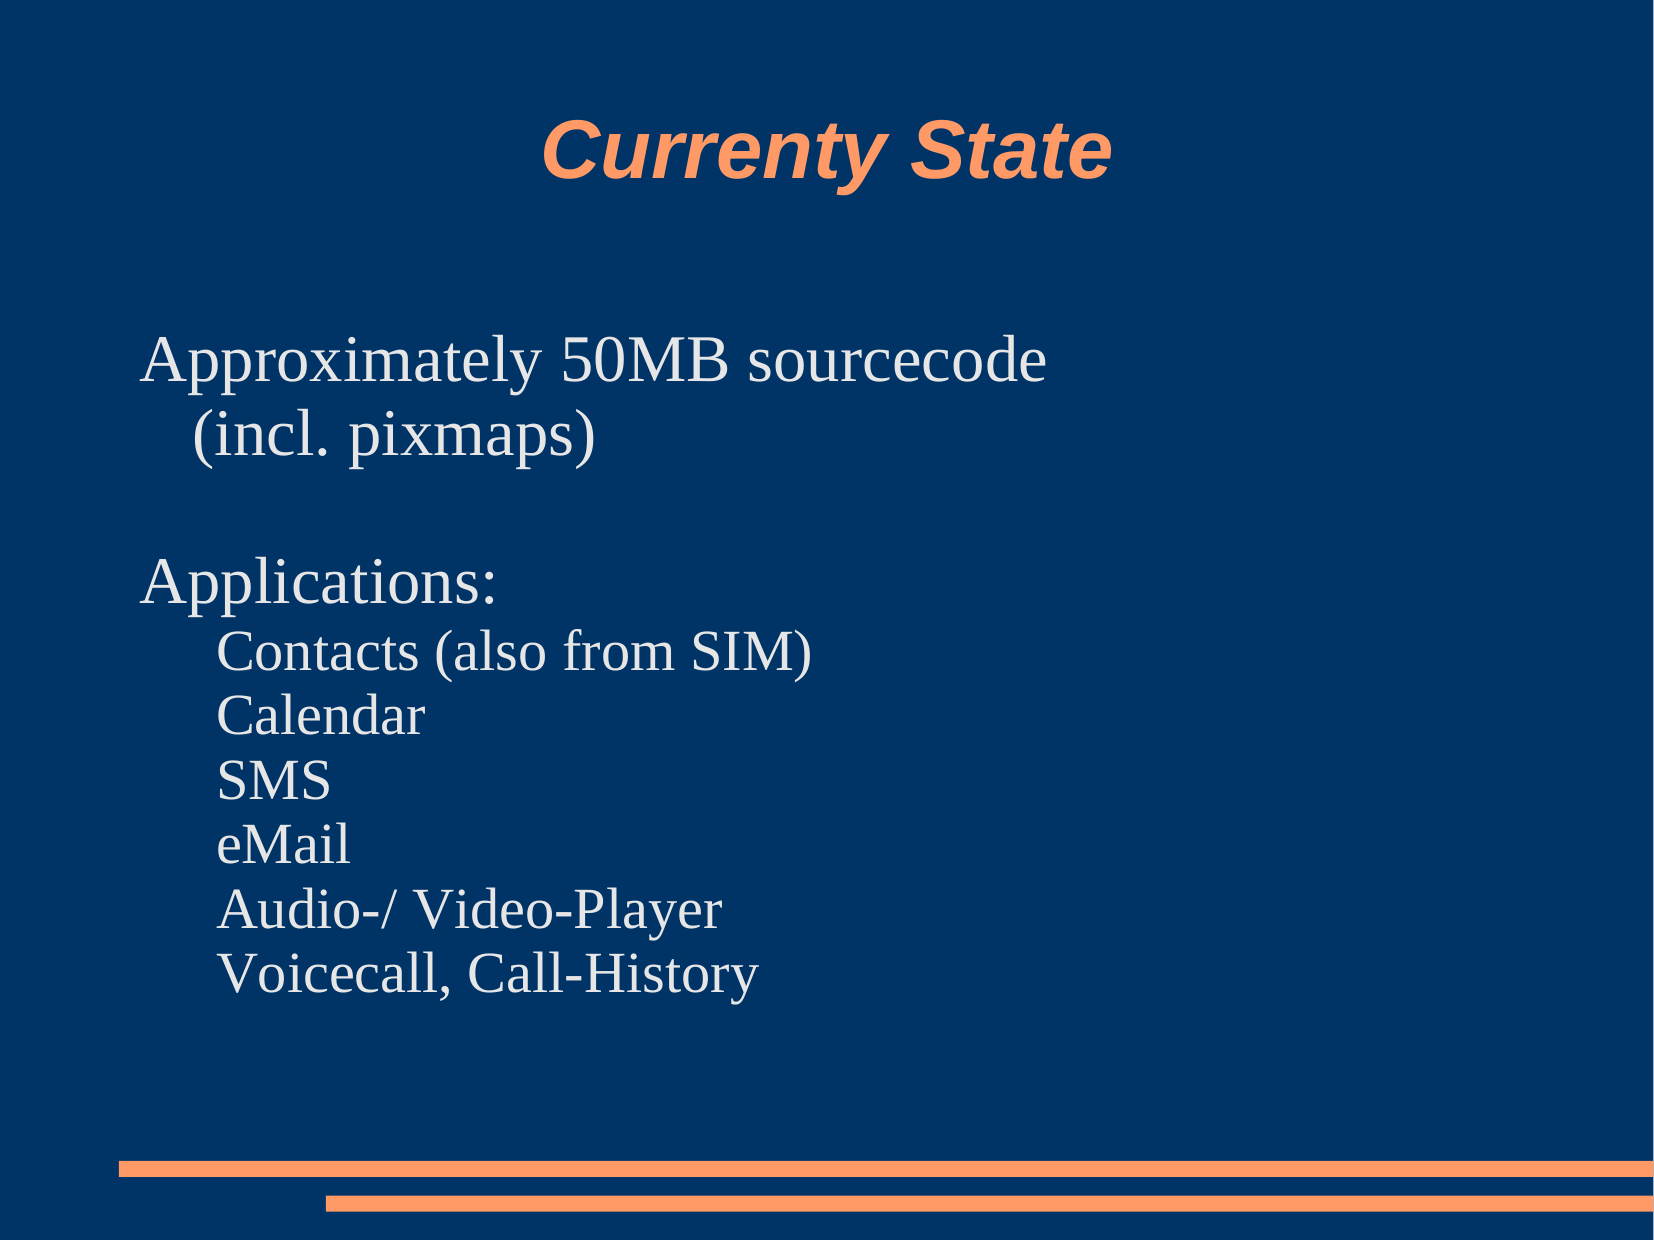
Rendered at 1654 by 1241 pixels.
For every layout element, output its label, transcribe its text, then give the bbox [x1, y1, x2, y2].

list Approximately 50MB sourcecode (incl. pixmaps) Applications: Contacts (also from SIM) Calendar SMS eMail Audio-/ Video-Player Voicecall, Call-History [121, 322, 1561, 1118]
title Currenty State [121, 53, 1534, 247]
